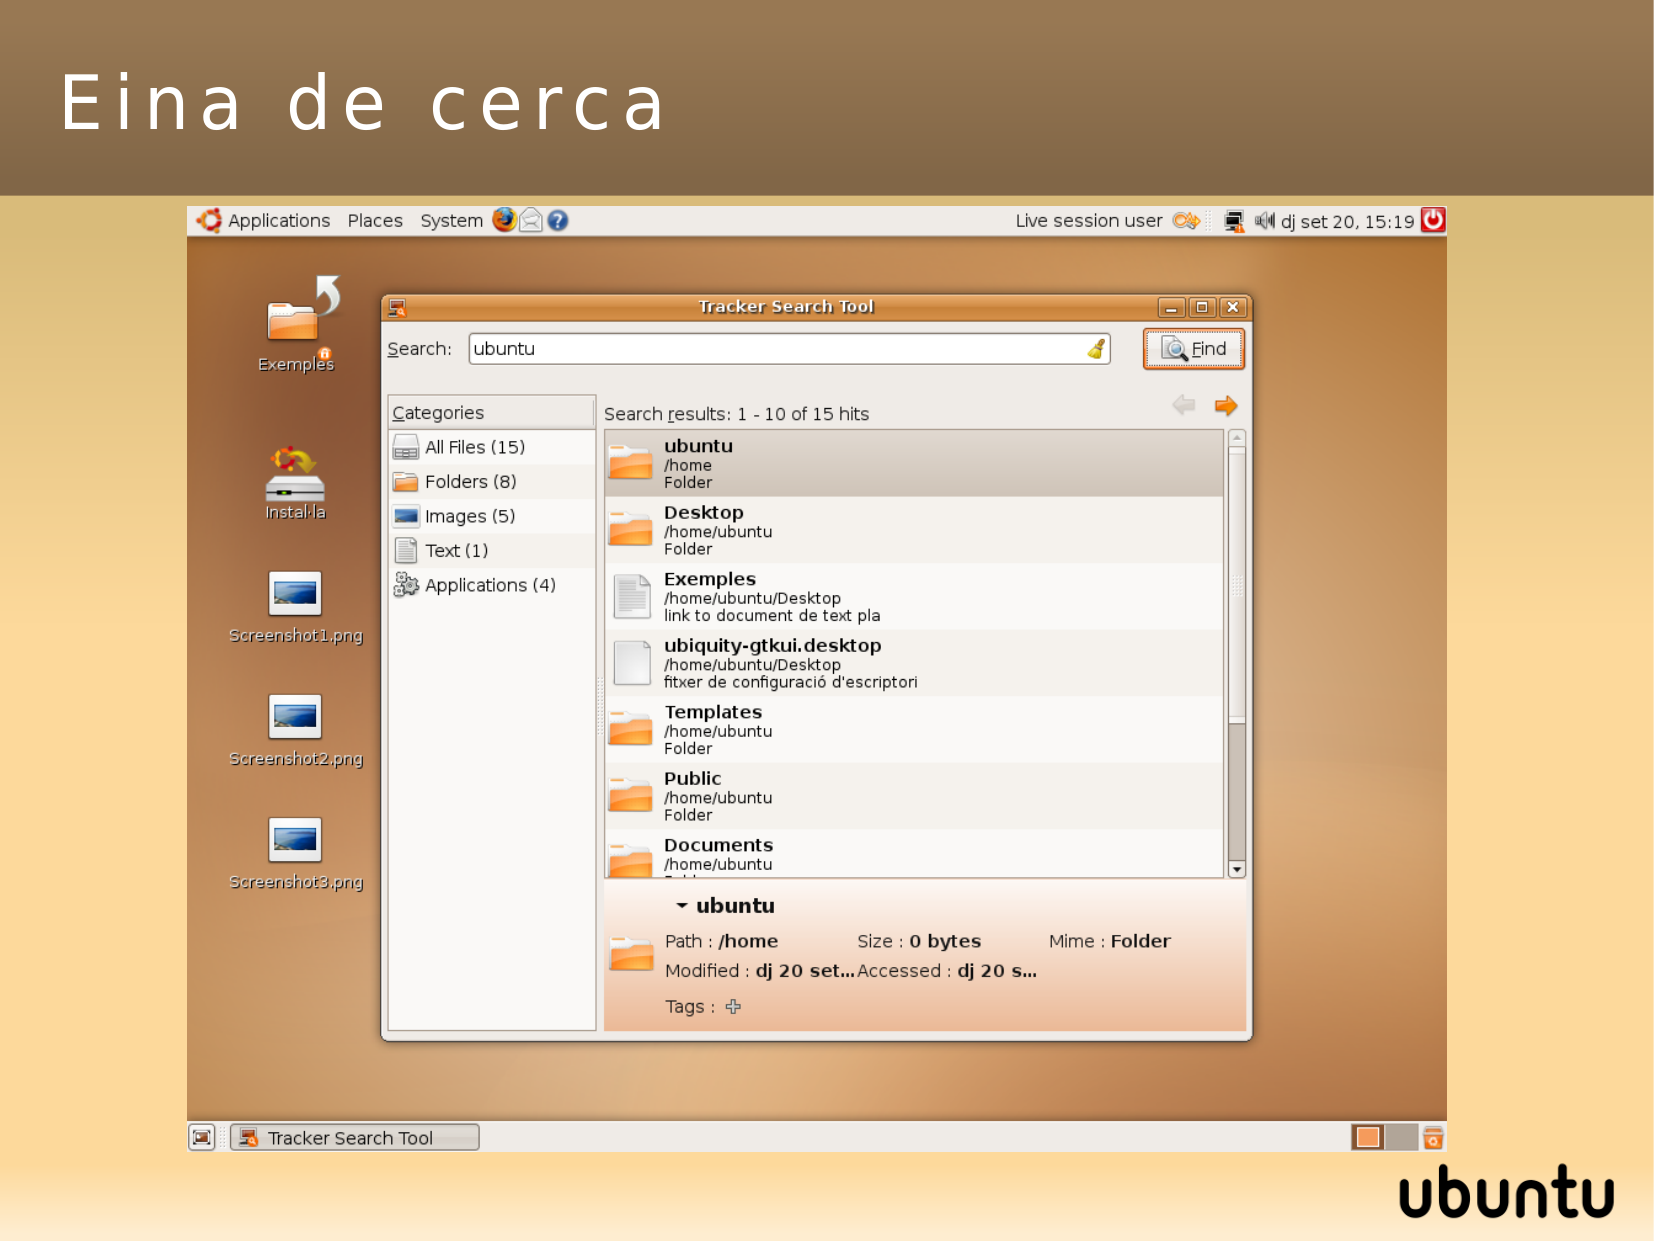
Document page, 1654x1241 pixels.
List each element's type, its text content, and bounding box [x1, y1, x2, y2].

picture [0, 0, 1654, 1241]
title Eina de cerca [59, 29, 1595, 178]
